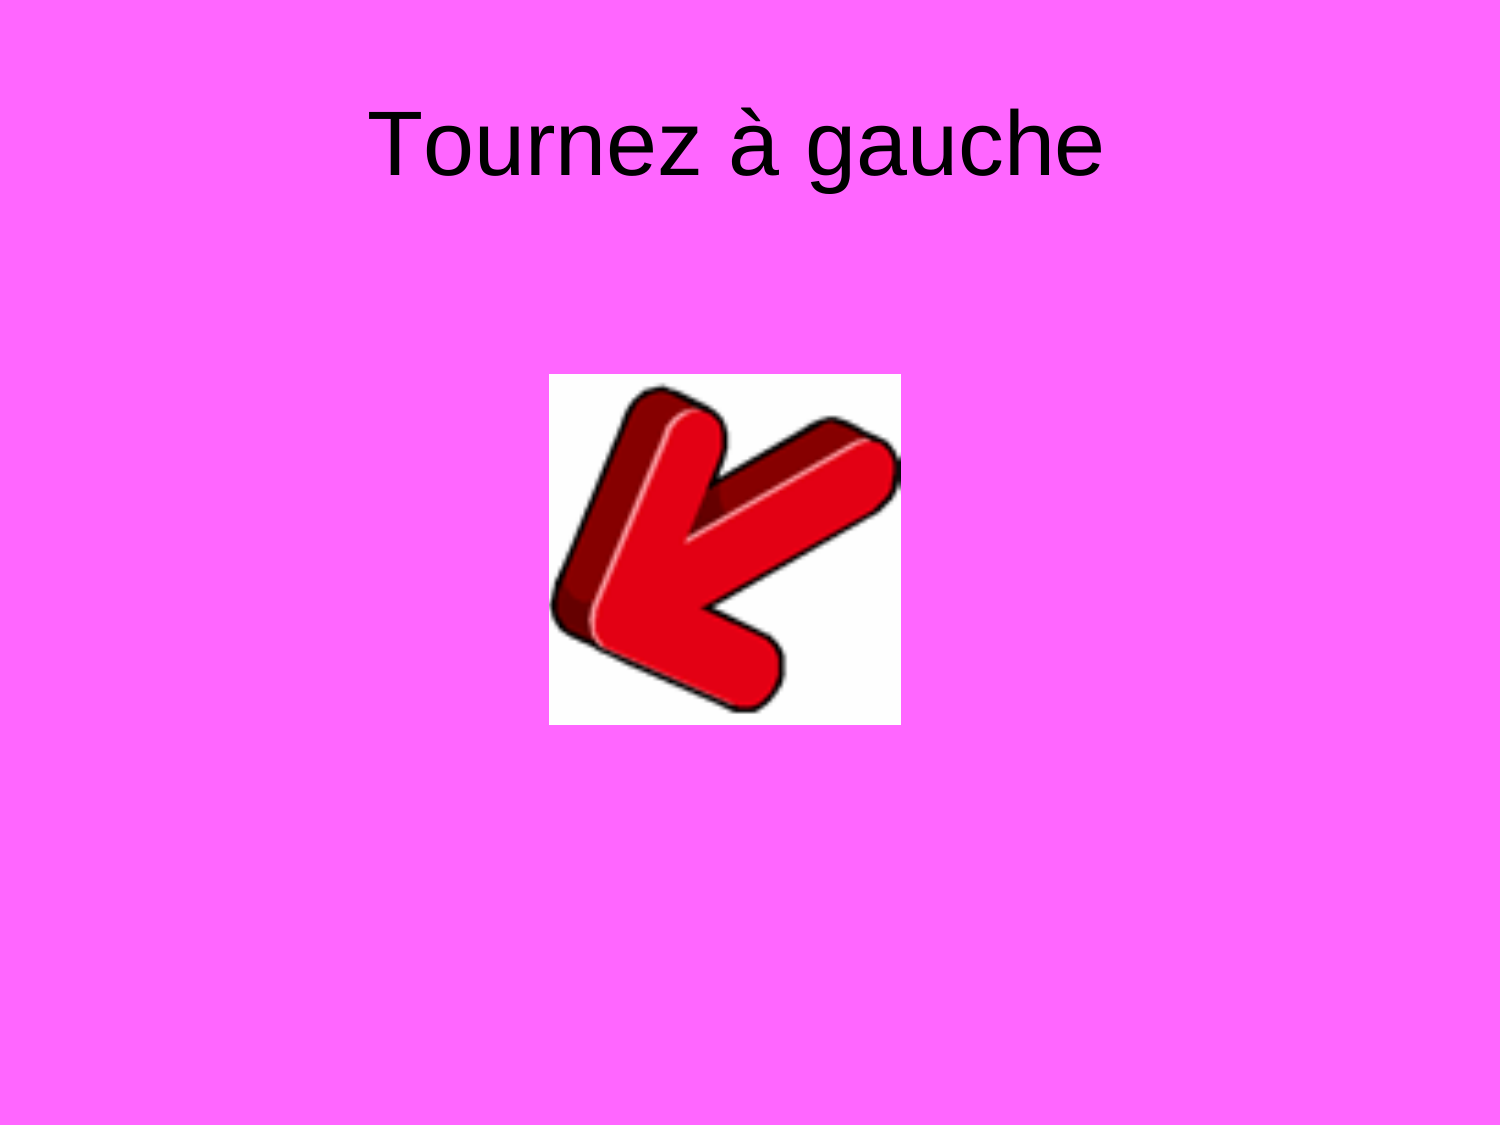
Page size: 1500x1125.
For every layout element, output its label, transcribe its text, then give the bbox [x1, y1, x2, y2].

title Tournez à gauche [75, 45, 1426, 233]
picture [549, 374, 901, 726]
